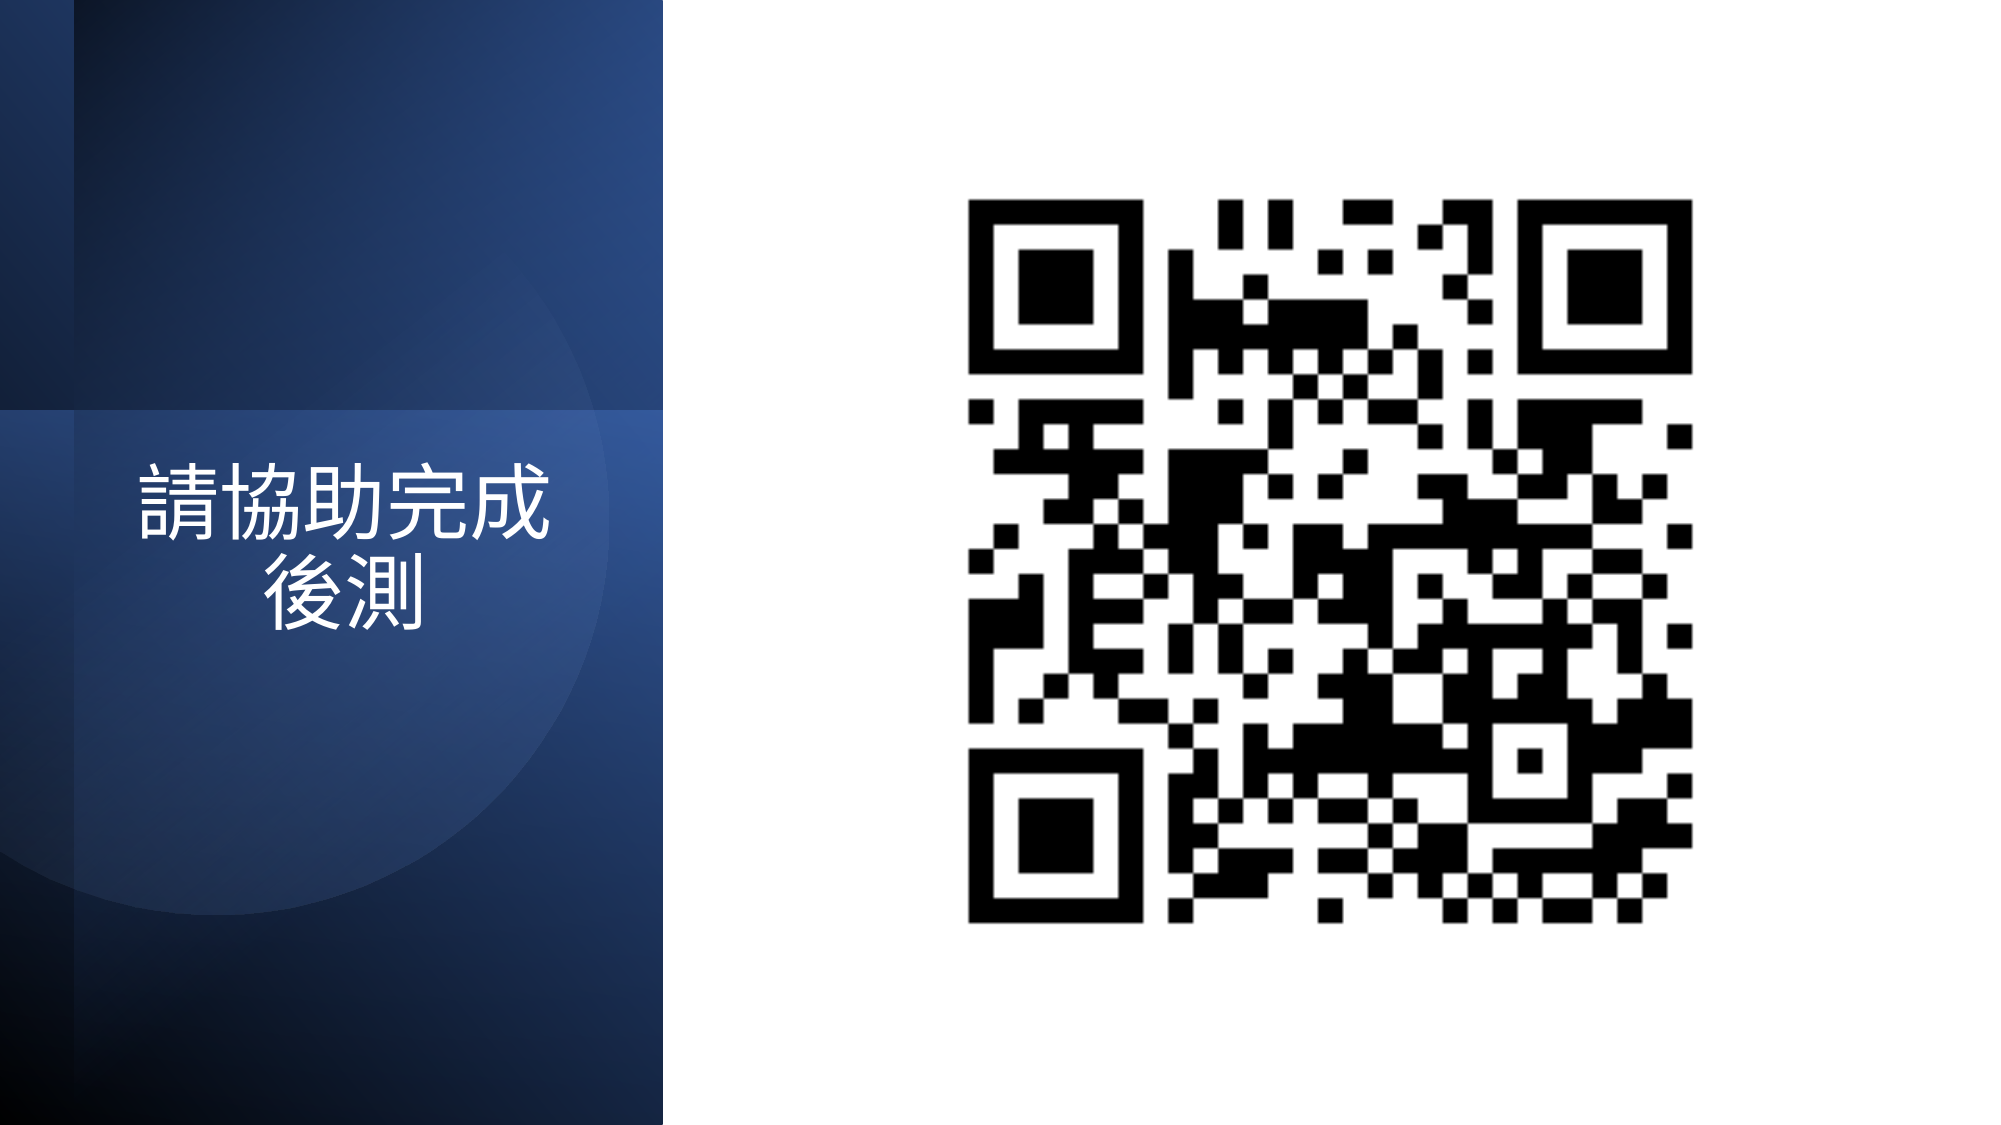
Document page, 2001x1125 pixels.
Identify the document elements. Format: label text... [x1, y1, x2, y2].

picture [845, 76, 1818, 1049]
text_box [0, 0, 2000, 1125]
title 請協助完成後測 [108, 453, 581, 958]
